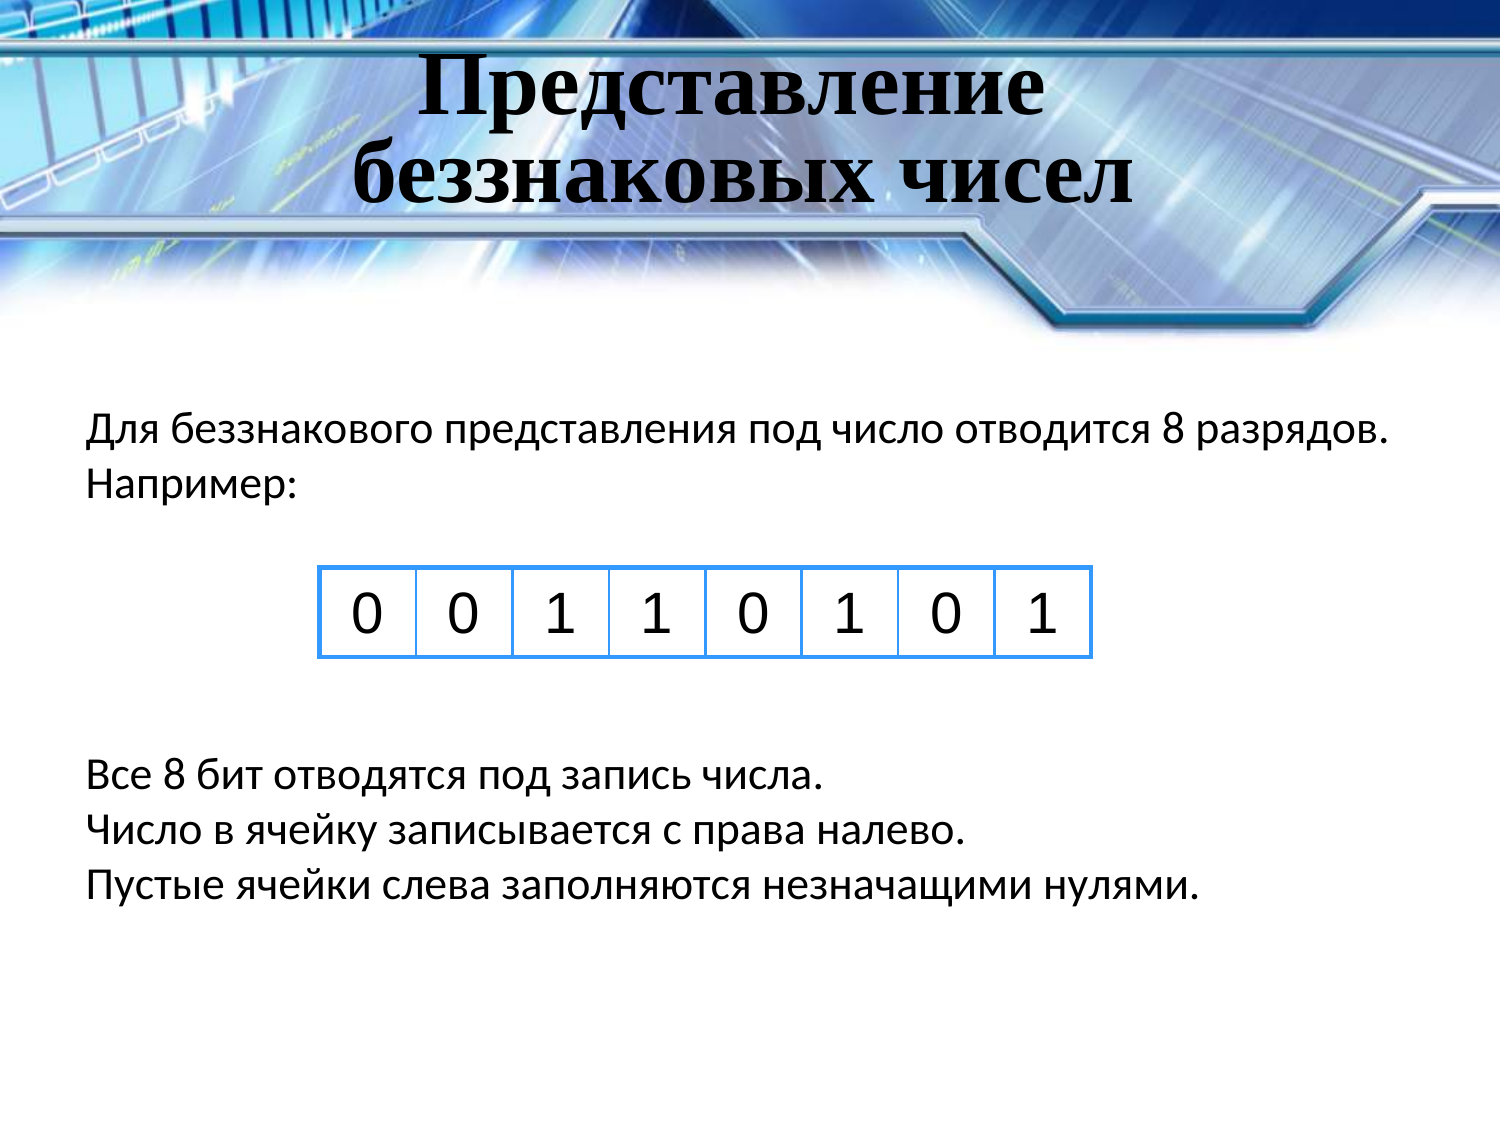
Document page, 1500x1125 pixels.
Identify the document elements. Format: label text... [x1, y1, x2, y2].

picture [0, 0, 1500, 1125]
table_header 1 [514, 570, 608, 655]
table_header 0 [899, 570, 993, 655]
table_header 1 [803, 570, 897, 655]
table_header 0 [707, 570, 800, 655]
table_header 1 [610, 570, 704, 655]
table_header 1 [996, 570, 1089, 655]
title Представление беззнаковых чисел [106, 25, 1382, 239]
table_header 0 [322, 570, 415, 655]
table_header 0 [417, 570, 511, 655]
list Для беззнакового представления под число отводится 8 разрядов. Например: Все 8 бит отводятся под запись числа. Число в ячейку записывается с права налево. Пустые ячейки слева заполняются незначащими нулями. [70, 389, 1421, 1063]
